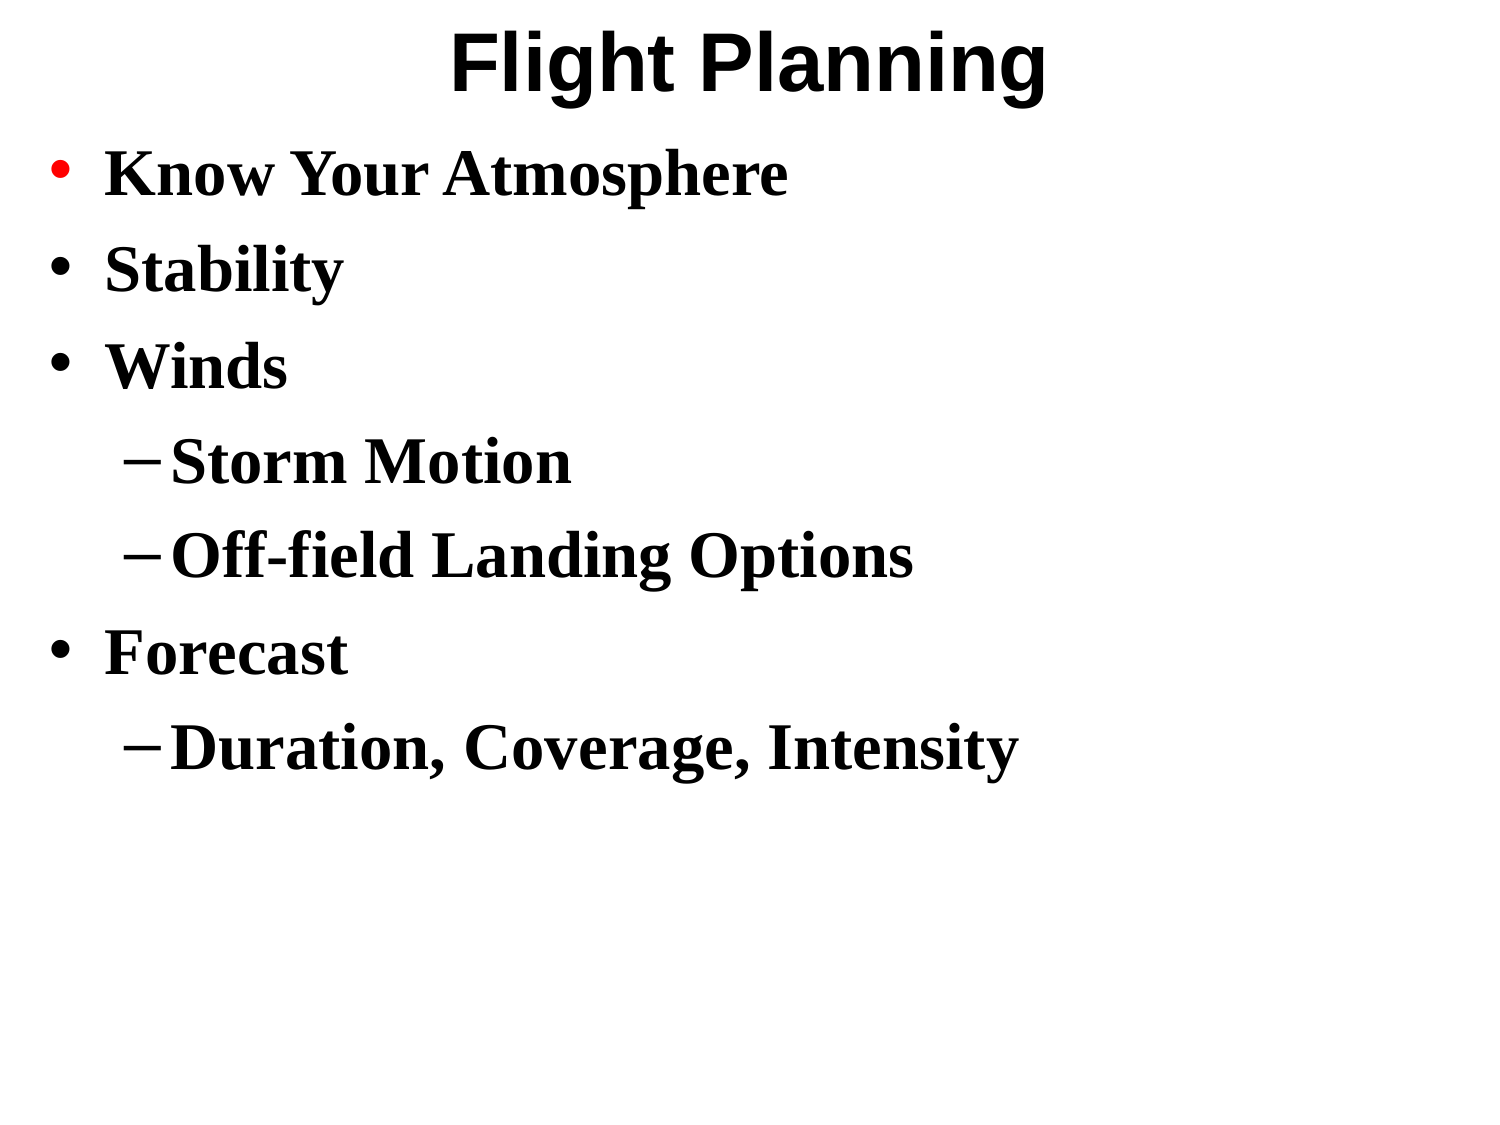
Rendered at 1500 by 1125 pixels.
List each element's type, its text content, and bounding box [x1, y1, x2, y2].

text_box Know Your Atmosphere Stability Winds Storm Motion Off-field Landing Options Forecast Duration, Coverage, Intensity [33, 120, 1384, 864]
text_box Flight Planning [0, 3, 1500, 113]
